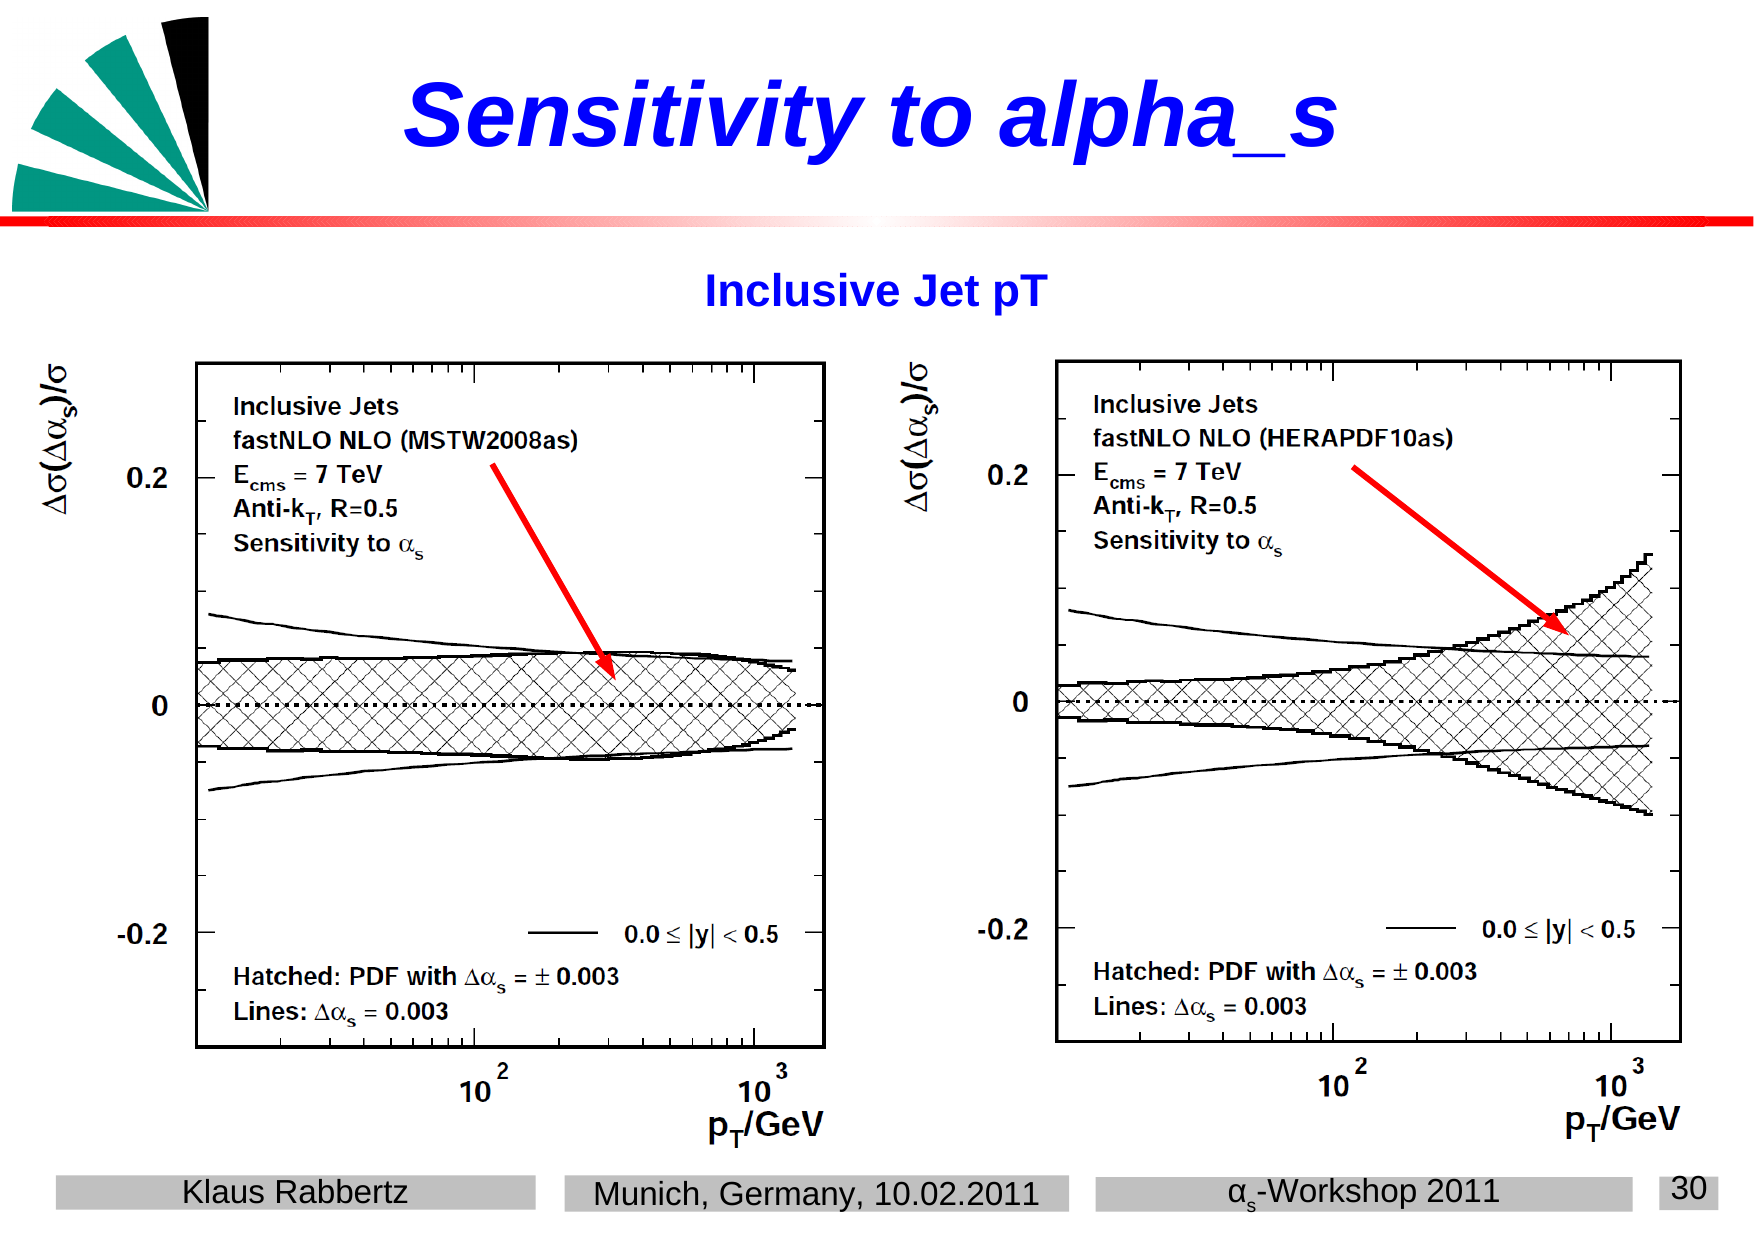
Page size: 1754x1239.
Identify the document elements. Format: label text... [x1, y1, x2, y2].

title Sensitivity to alpha_s [220, 22, 1525, 207]
picture [29, 350, 841, 1151]
picture [12, 17, 209, 214]
picture [892, 349, 1693, 1145]
text_box Inclusive Jet pT [692, 258, 1061, 322]
